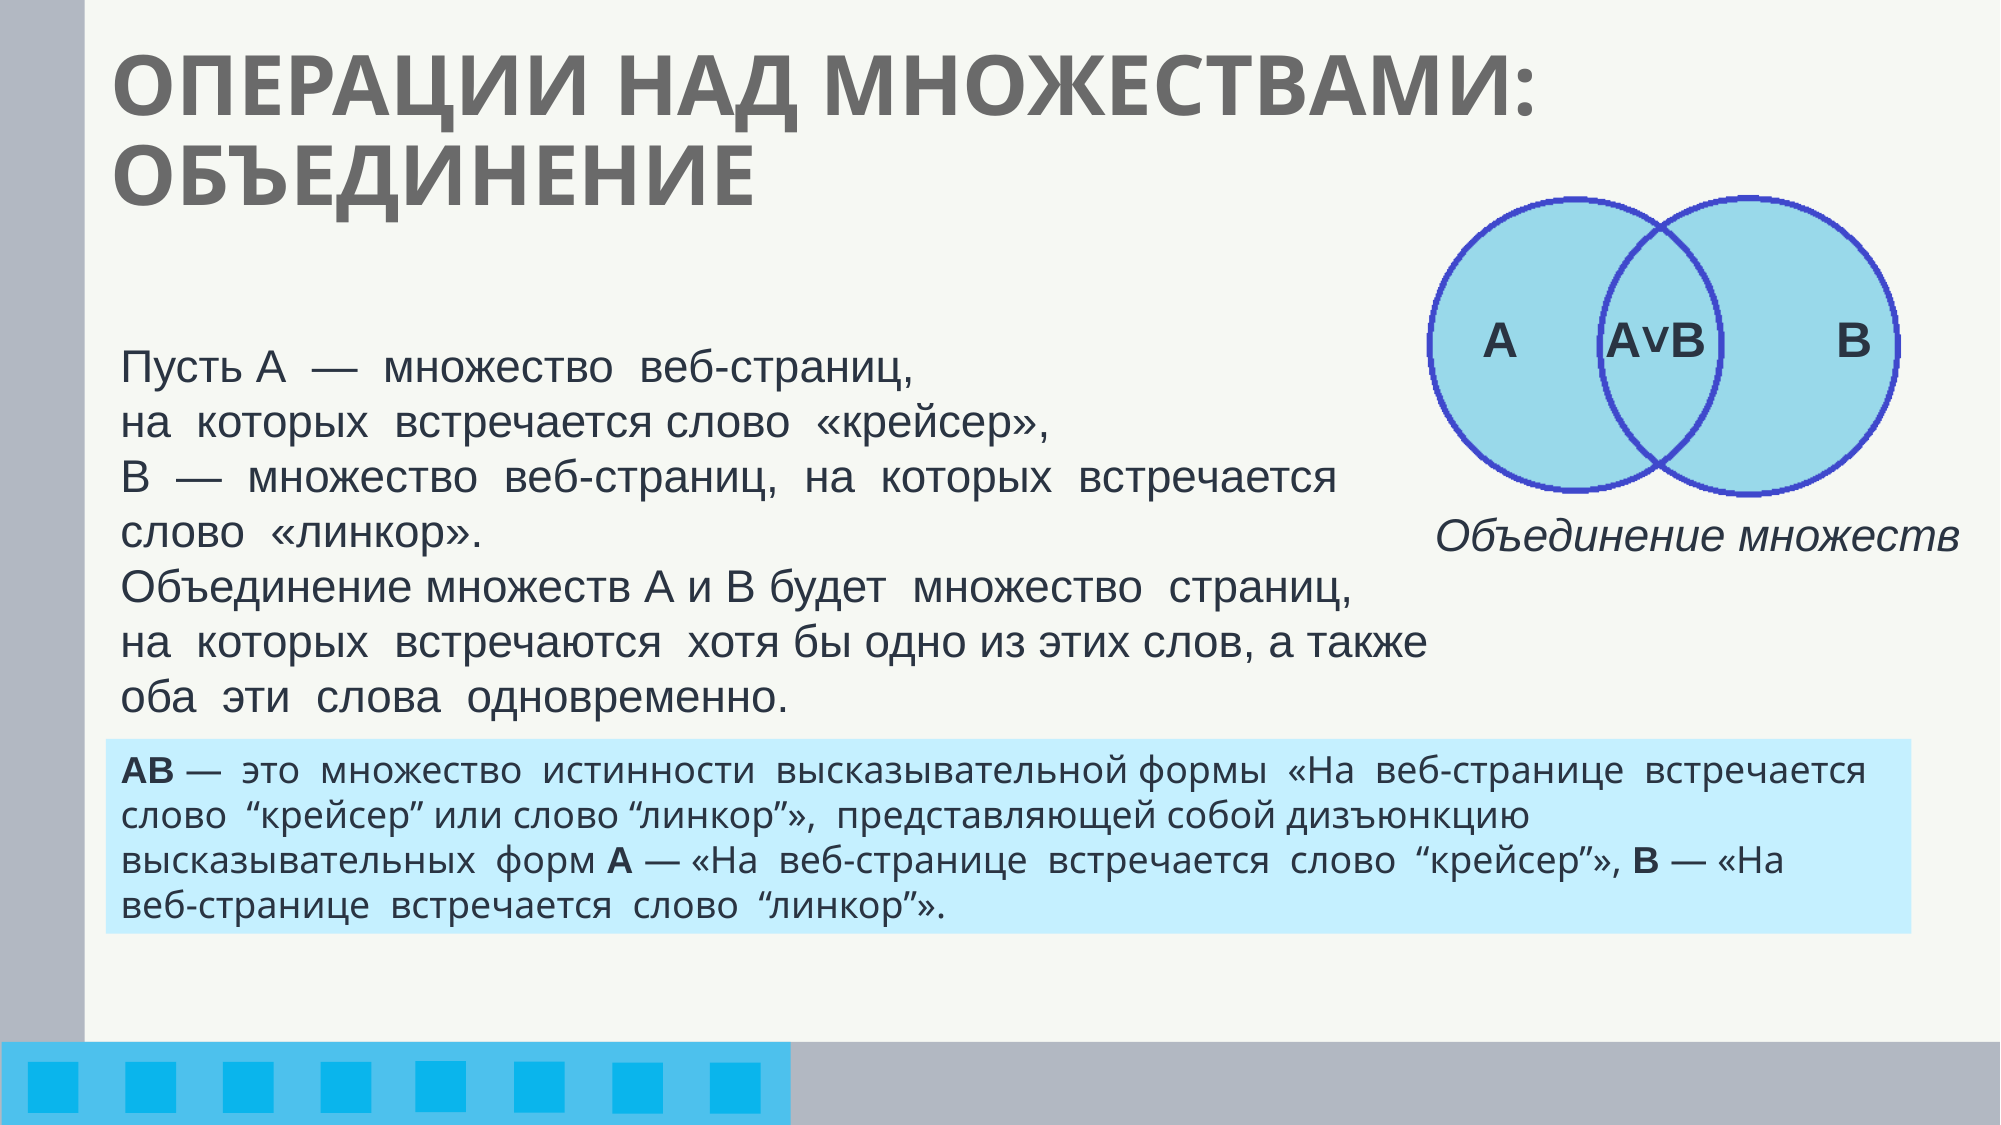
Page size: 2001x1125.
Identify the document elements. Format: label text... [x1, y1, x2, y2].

title ОПЕРАЦИИ НАД МНОЖЕСТВАМИ: ОБЪЕДИНЕНИЕ [95, 25, 1877, 243]
text_box АВ — это множество истинности высказывательной формы «На веб-странице встречается слово “крейсер” или слово “линкор”», представляющей собой дизъюнкцию высказывательных форм А — «На веб-странице встречается слово “крейсер”», В — «На веб-странице встречается слово “линкор”». [105, 738, 1912, 934]
text_box А˅В [1590, 300, 1733, 376]
text_box A [1467, 300, 1539, 376]
text_box Объединение множеств [1498, 498, 1997, 568]
picture [1415, 186, 1909, 512]
text_box B [1821, 300, 1893, 376]
text_box Пусть А — множество веб-­страниц, на которых встречается слово «крейсер», В — множество веб­-страниц, на которых встре­чается слово «линкор». Объединение множеств А и В будет множество страниц, на которых встречаются хотя бы одно из этих слов, а также оба эти слова одновременно. [105, 329, 1498, 730]
